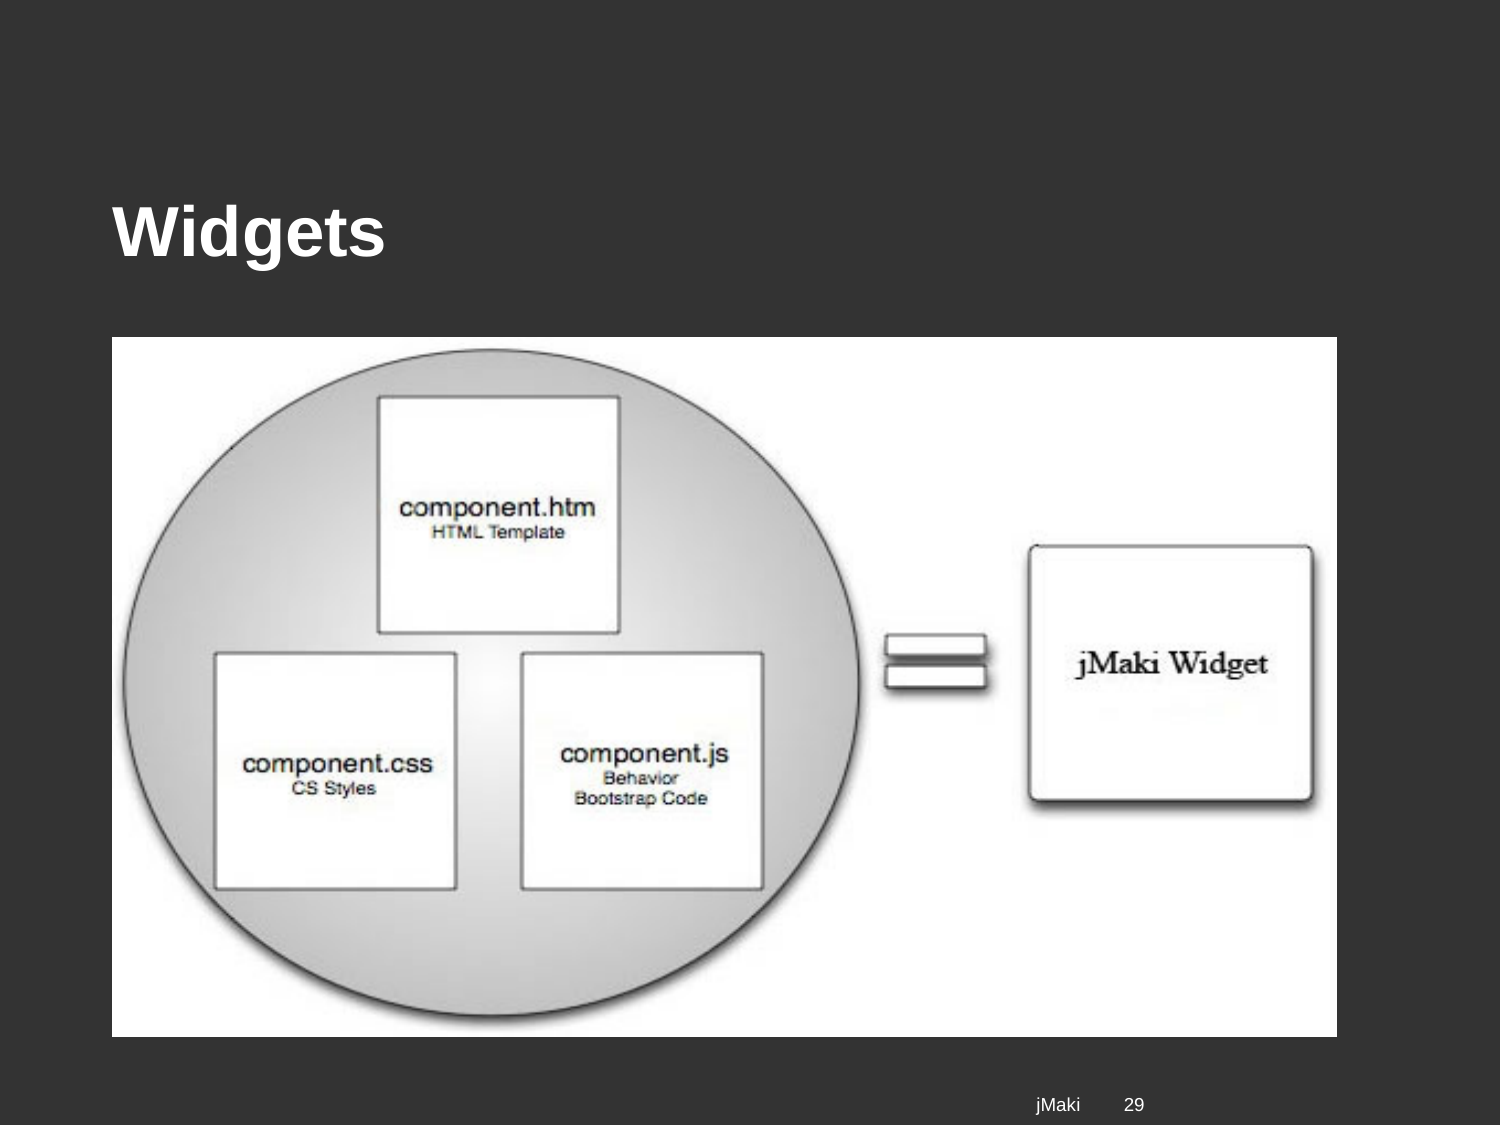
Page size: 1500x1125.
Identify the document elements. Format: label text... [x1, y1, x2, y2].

title Widgets [112, 119, 1417, 271]
text_box Project [1148, 590, 1387, 656]
picture [112, 337, 1337, 1037]
